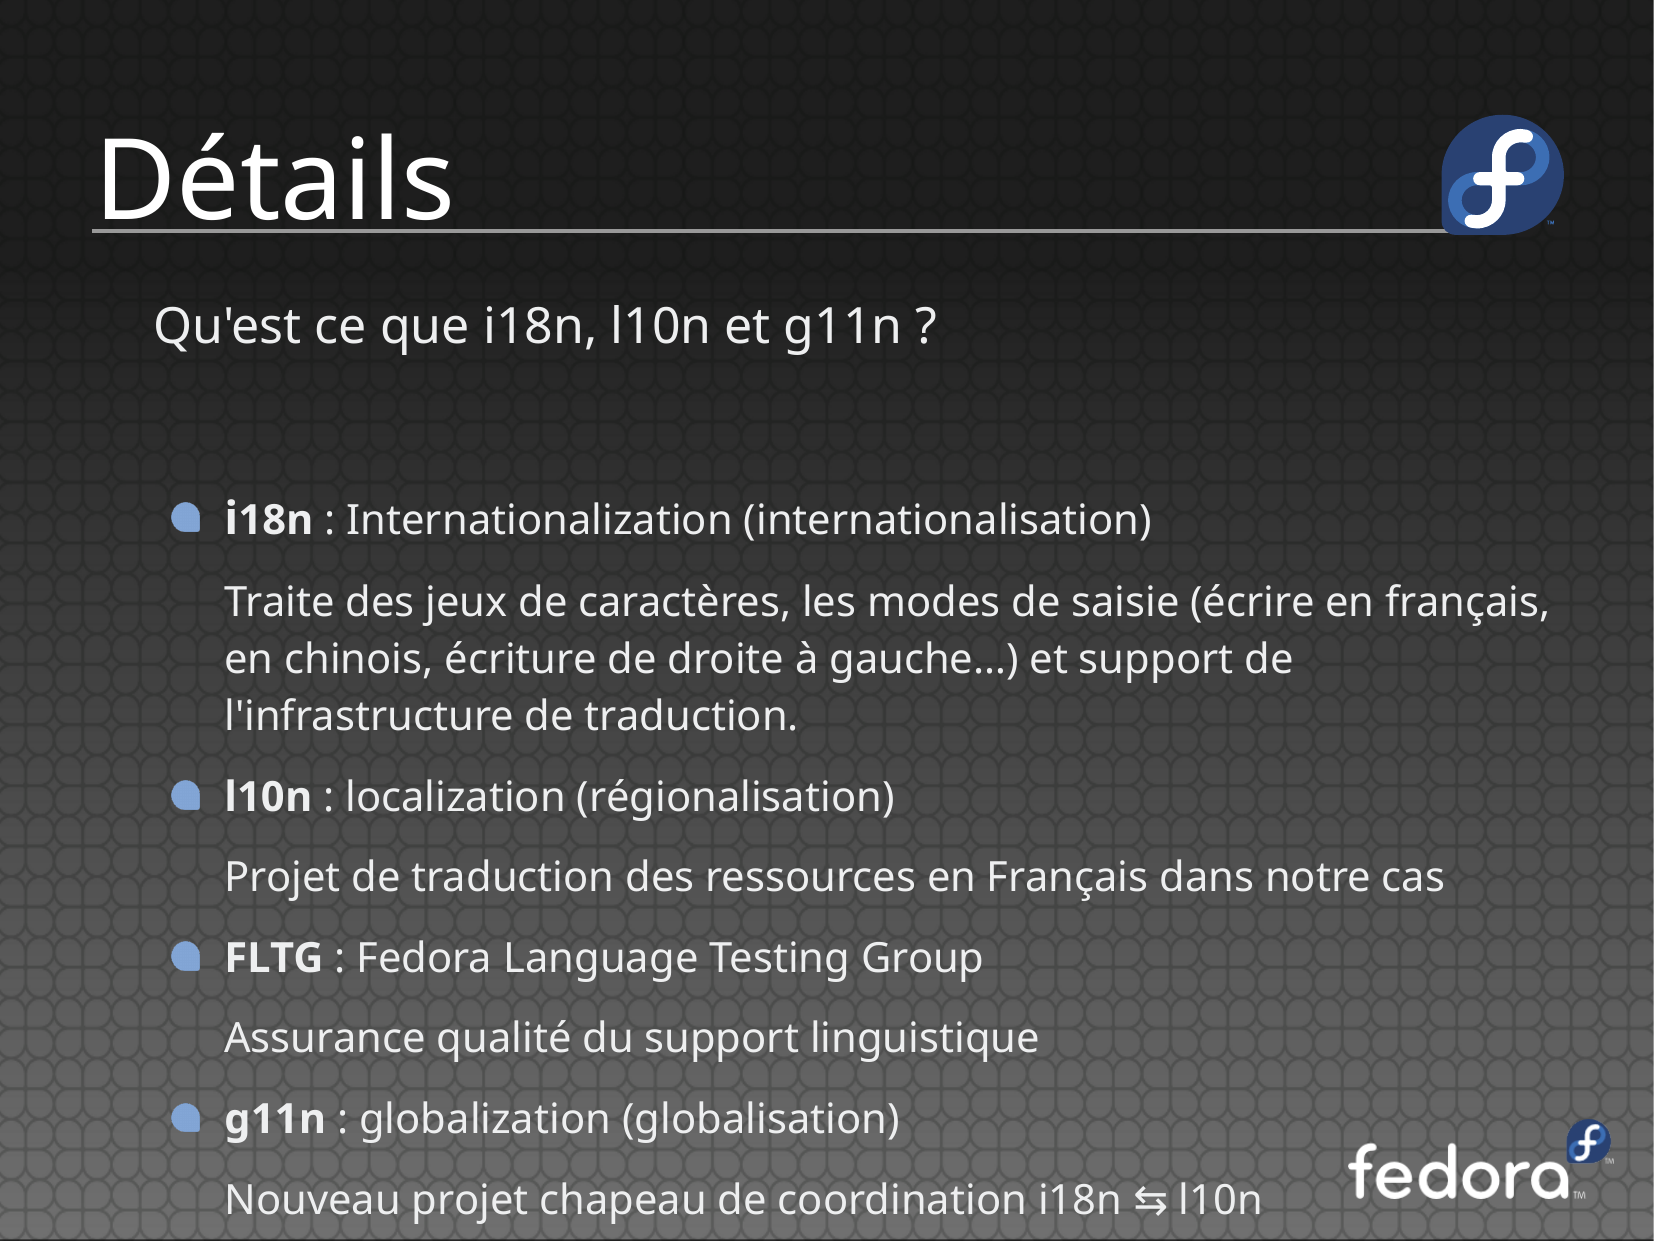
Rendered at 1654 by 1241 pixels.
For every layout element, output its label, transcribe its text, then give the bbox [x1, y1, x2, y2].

picture [0, 0, 1654, 1241]
title Détails [94, 100, 1426, 251]
list Qu'est ce que i18n, l10n et g11n ? i18n : Internationalization (internationalisation) Traite des jeux de caractères, les modes de saisie (écrire en français, en chinois, écriture de droite à gauche…) et support de l'infrastructure de traduction. l10n : localization (régionalisation) Projet de traduction des ressources en Français dans notre cas FLTG : Fedora Language Testing Group Assurance qualité du support linguistique g11n : globalization (globalisation) Nouveau projet chapeau de coordination i18n ⇆ l10n [82, 290, 1571, 1179]
